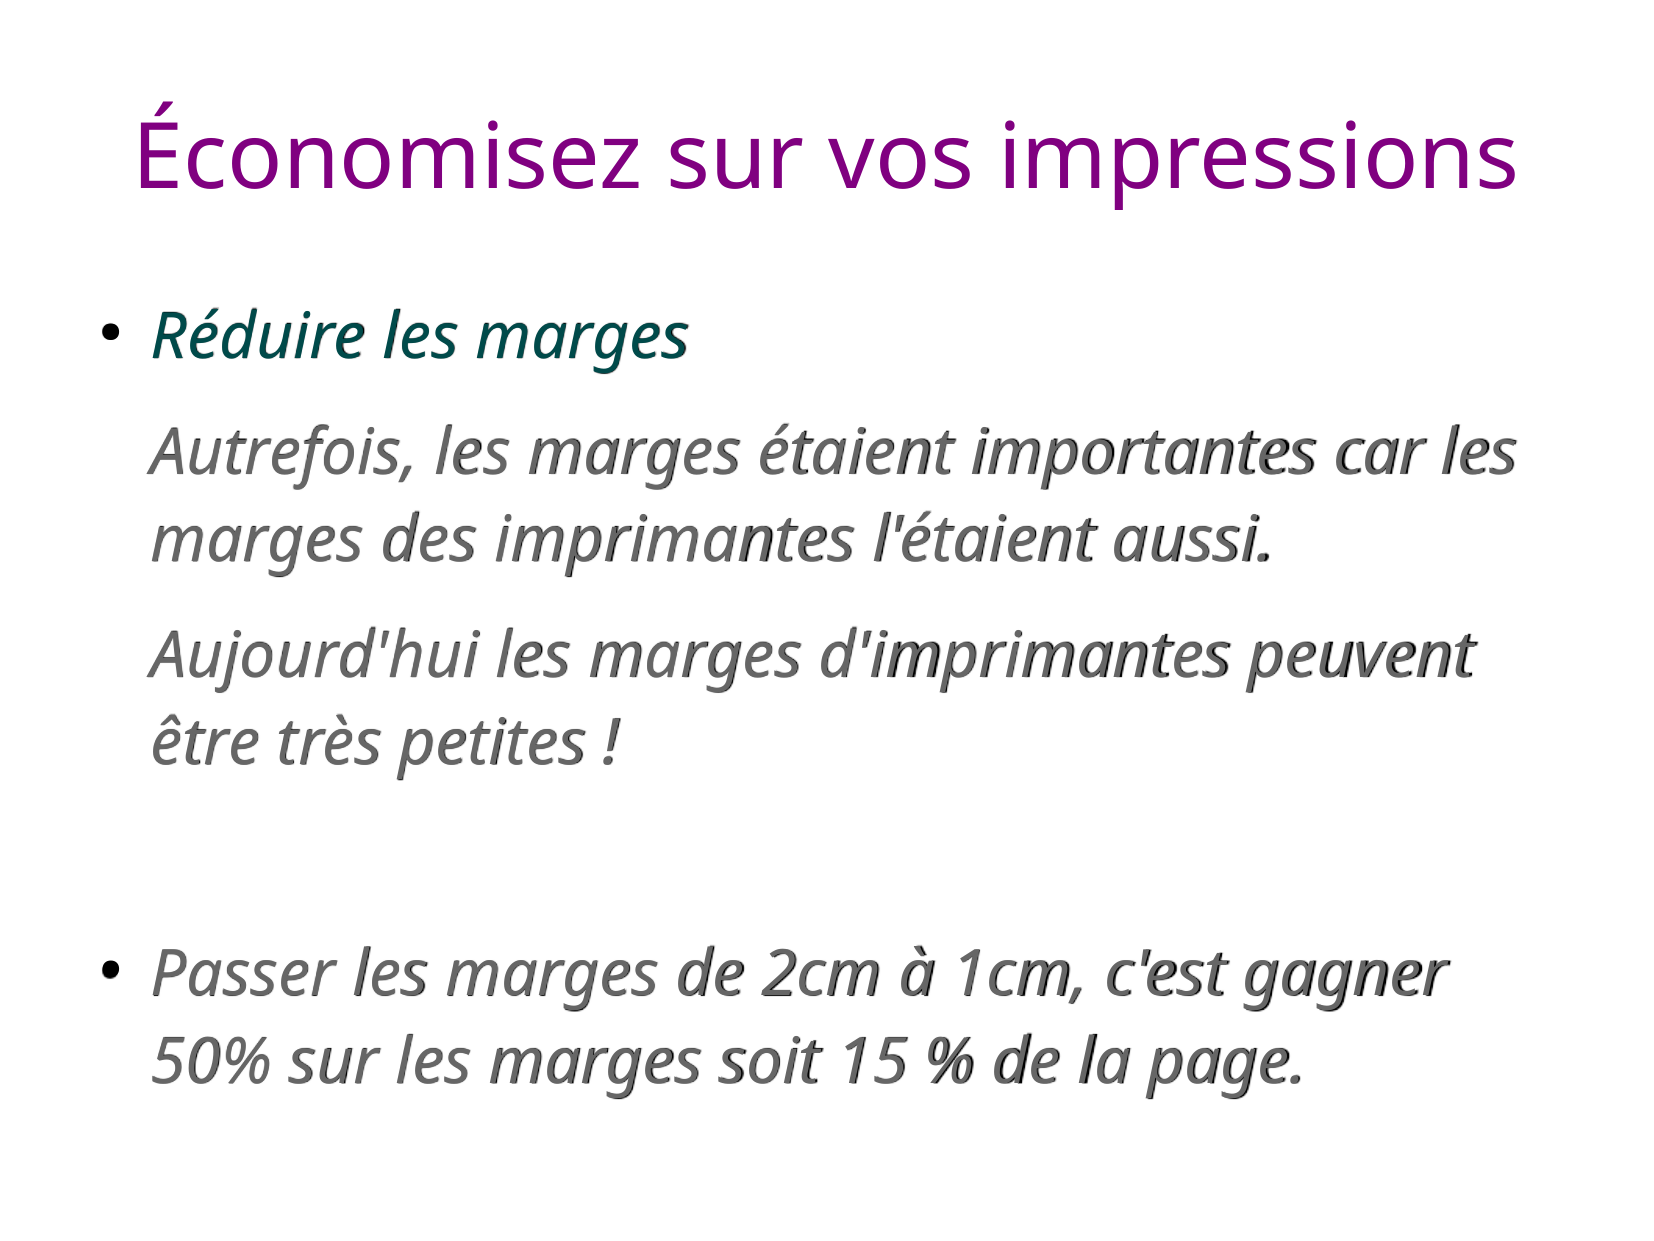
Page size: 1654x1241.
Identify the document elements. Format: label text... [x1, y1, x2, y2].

list Réduire les marges Autrefois, les marges étaient importantes car les marges des imprimantes l'étaient aussi. Aujourd'hui les marges d'imprimantes peuvent être très petites ! Passer les marges de 2cm à 1cm, c'est gagner 50% sur les marges soit 15 % de la page. [82, 290, 1571, 1109]
title Économisez sur vos impressions [82, 49, 1571, 257]
